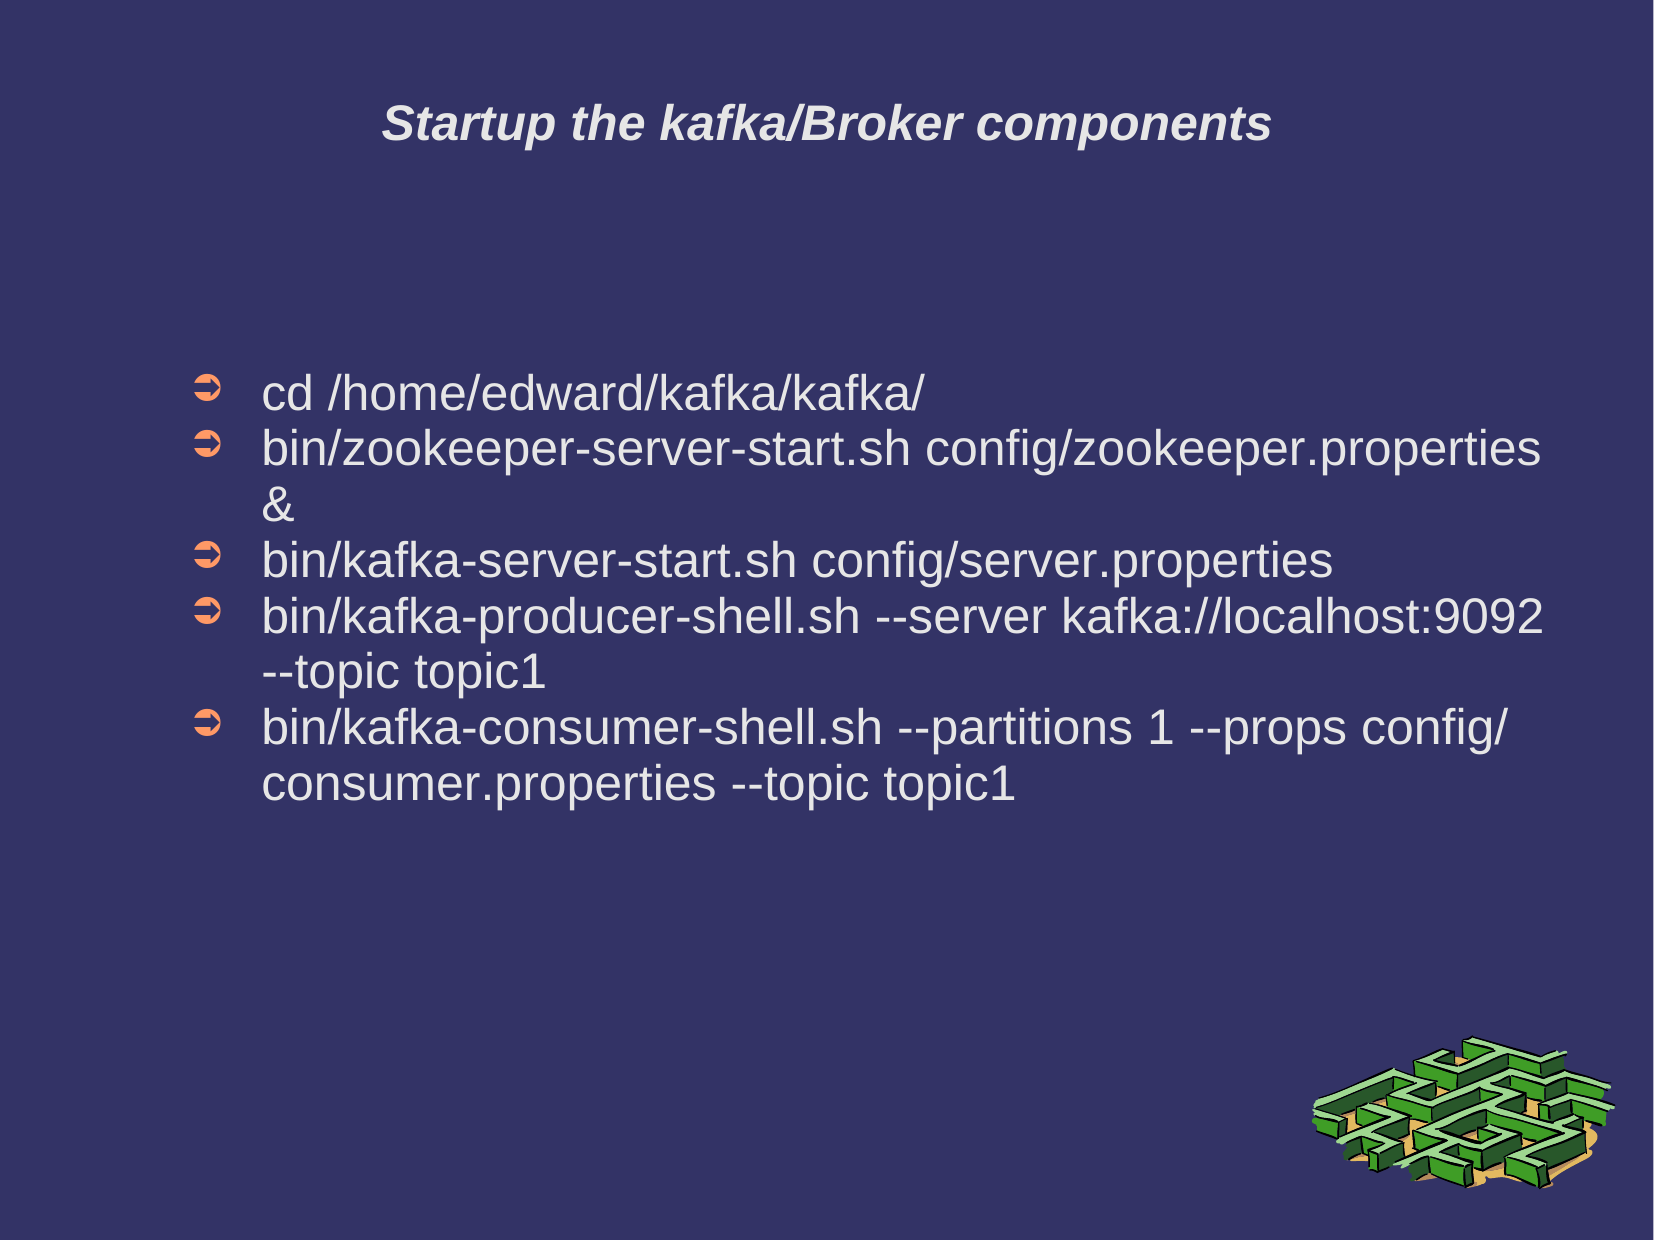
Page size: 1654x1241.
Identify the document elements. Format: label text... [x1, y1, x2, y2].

list cd /home/edward/kafka/kafka/ bin/zookeeper-server-start.sh config/zookeeper.properties & bin/kafka-server-start.sh config/server.properties bin/kafka-producer-shell.sh --server kafka://localhost:9092 --topic topic1 bin/kafka-consumer-shell.sh --partitions 1 --props config/consumer.properties --topic topic1 [178, 364, 1570, 1147]
title Startup the kafka/Broker components [121, 19, 1534, 227]
